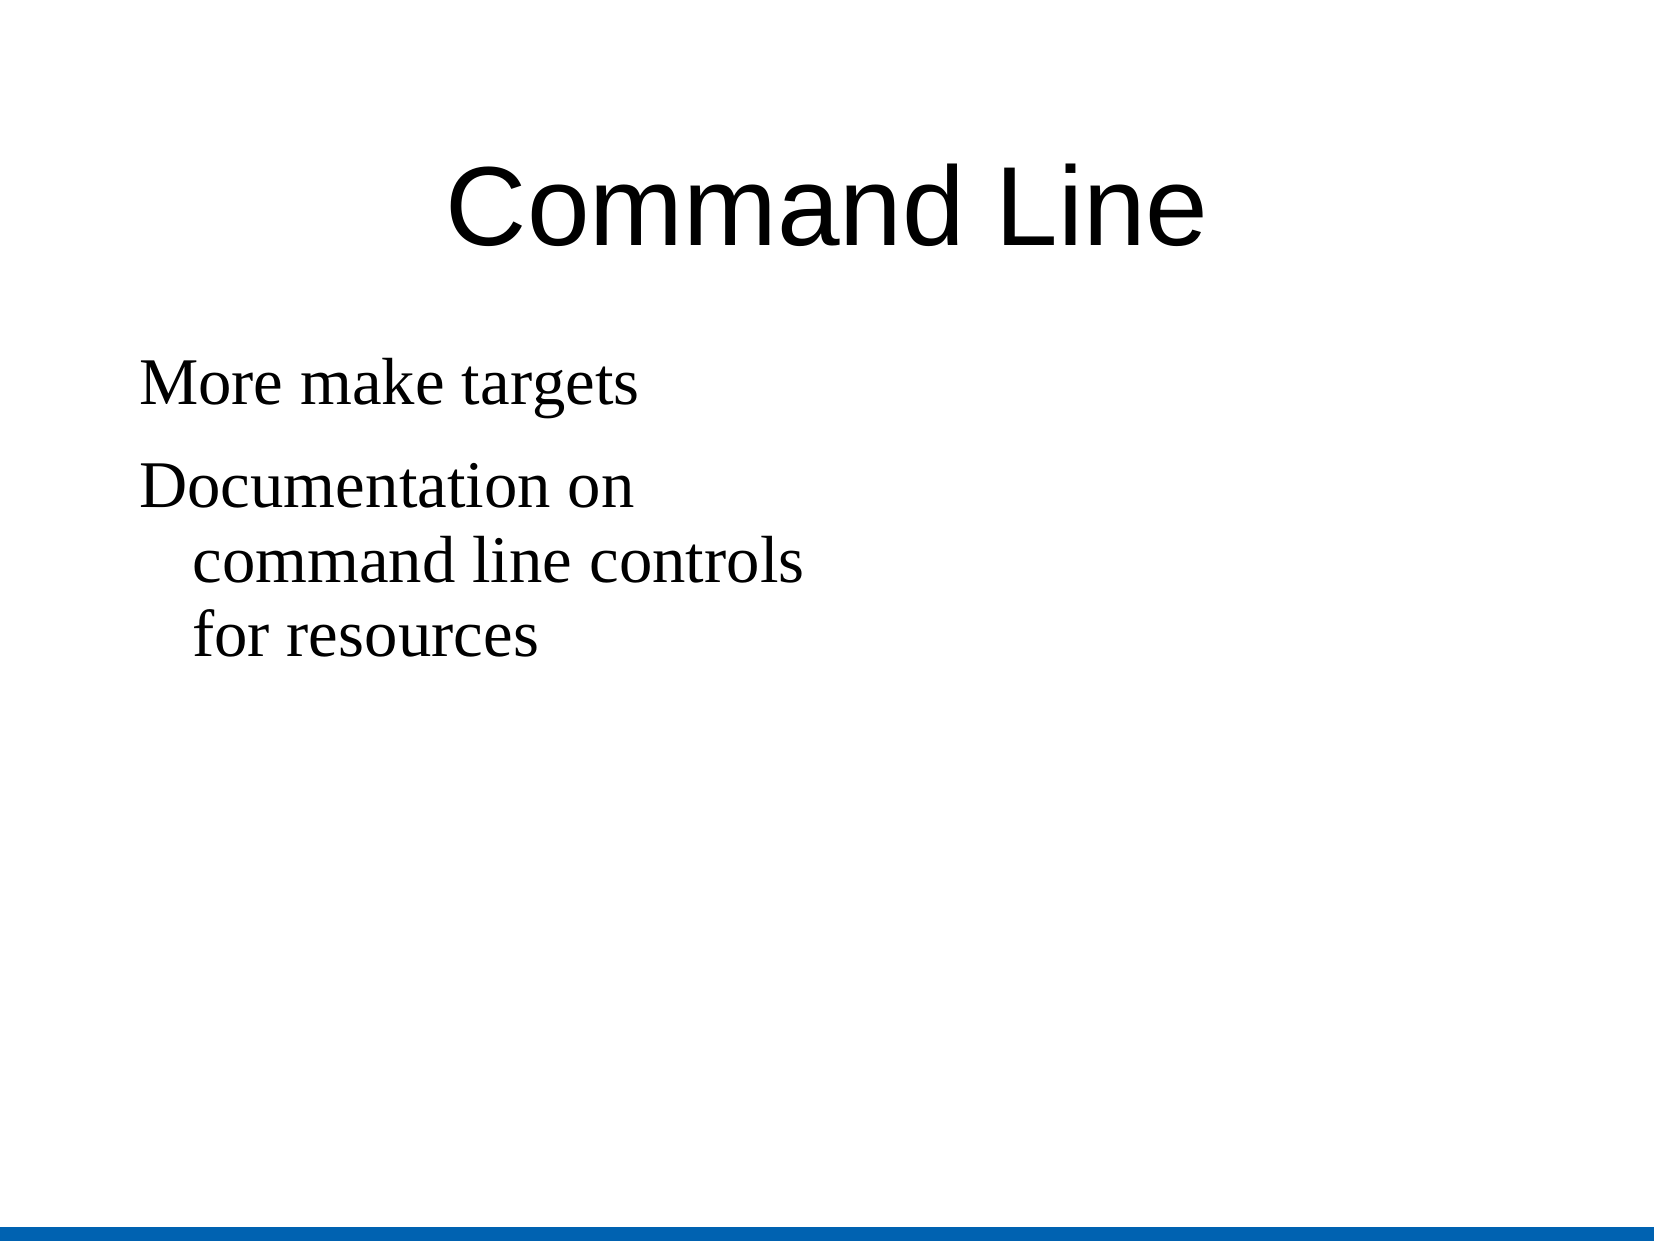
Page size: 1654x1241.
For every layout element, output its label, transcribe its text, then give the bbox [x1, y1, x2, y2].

title Command Line [121, 102, 1533, 311]
list More make targets Documentation on command line controls for resources [121, 344, 811, 1127]
